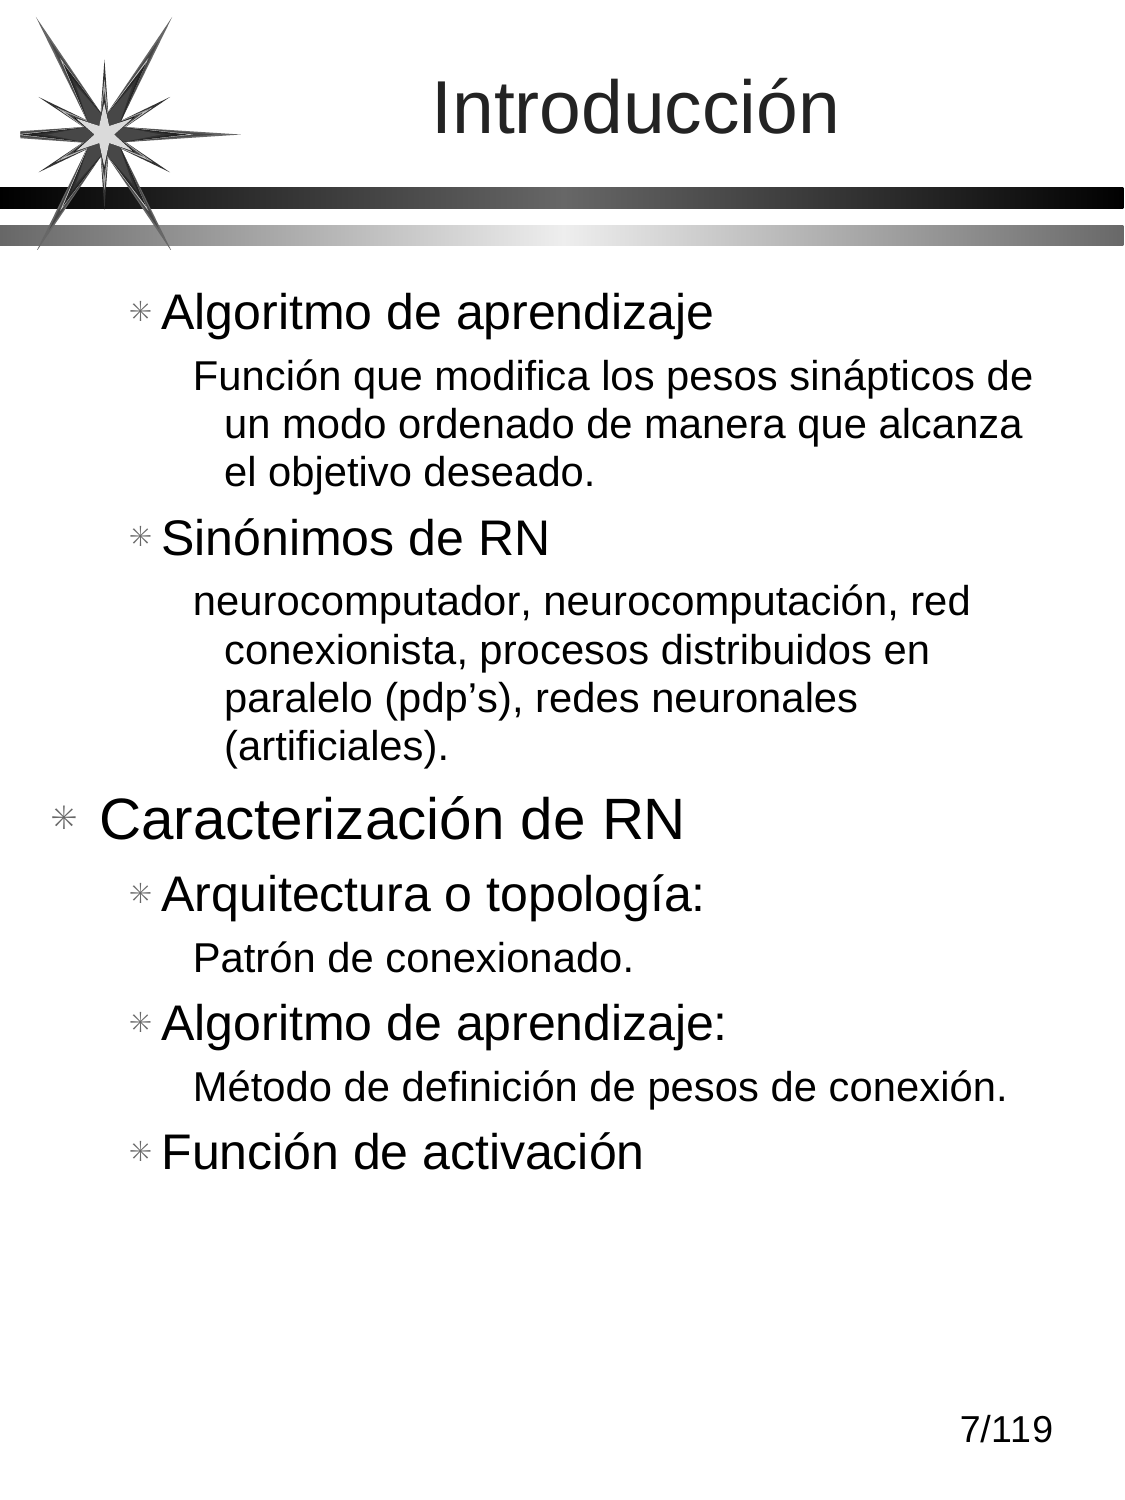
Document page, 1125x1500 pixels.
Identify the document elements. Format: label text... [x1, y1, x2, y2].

title Introducción [174, 50, 1097, 163]
list Algoritmo de aprendizaje Función que modifica los pesos sinápticos de un modo ordenado de manera que alcanza el objetivo deseado. Sinónimos de RN neurocomputador, neurocomputación, red conexionista, procesos distribuidos en paralelo (pdp’s), redes neuronales (artificiales). Caracterización de RN Arquitectura o topología: Patrón de conexionado. Algoritmo de aprendizaje: Método de definición de pesos de conexión. Función de activación [37, 275, 1075, 1450]
